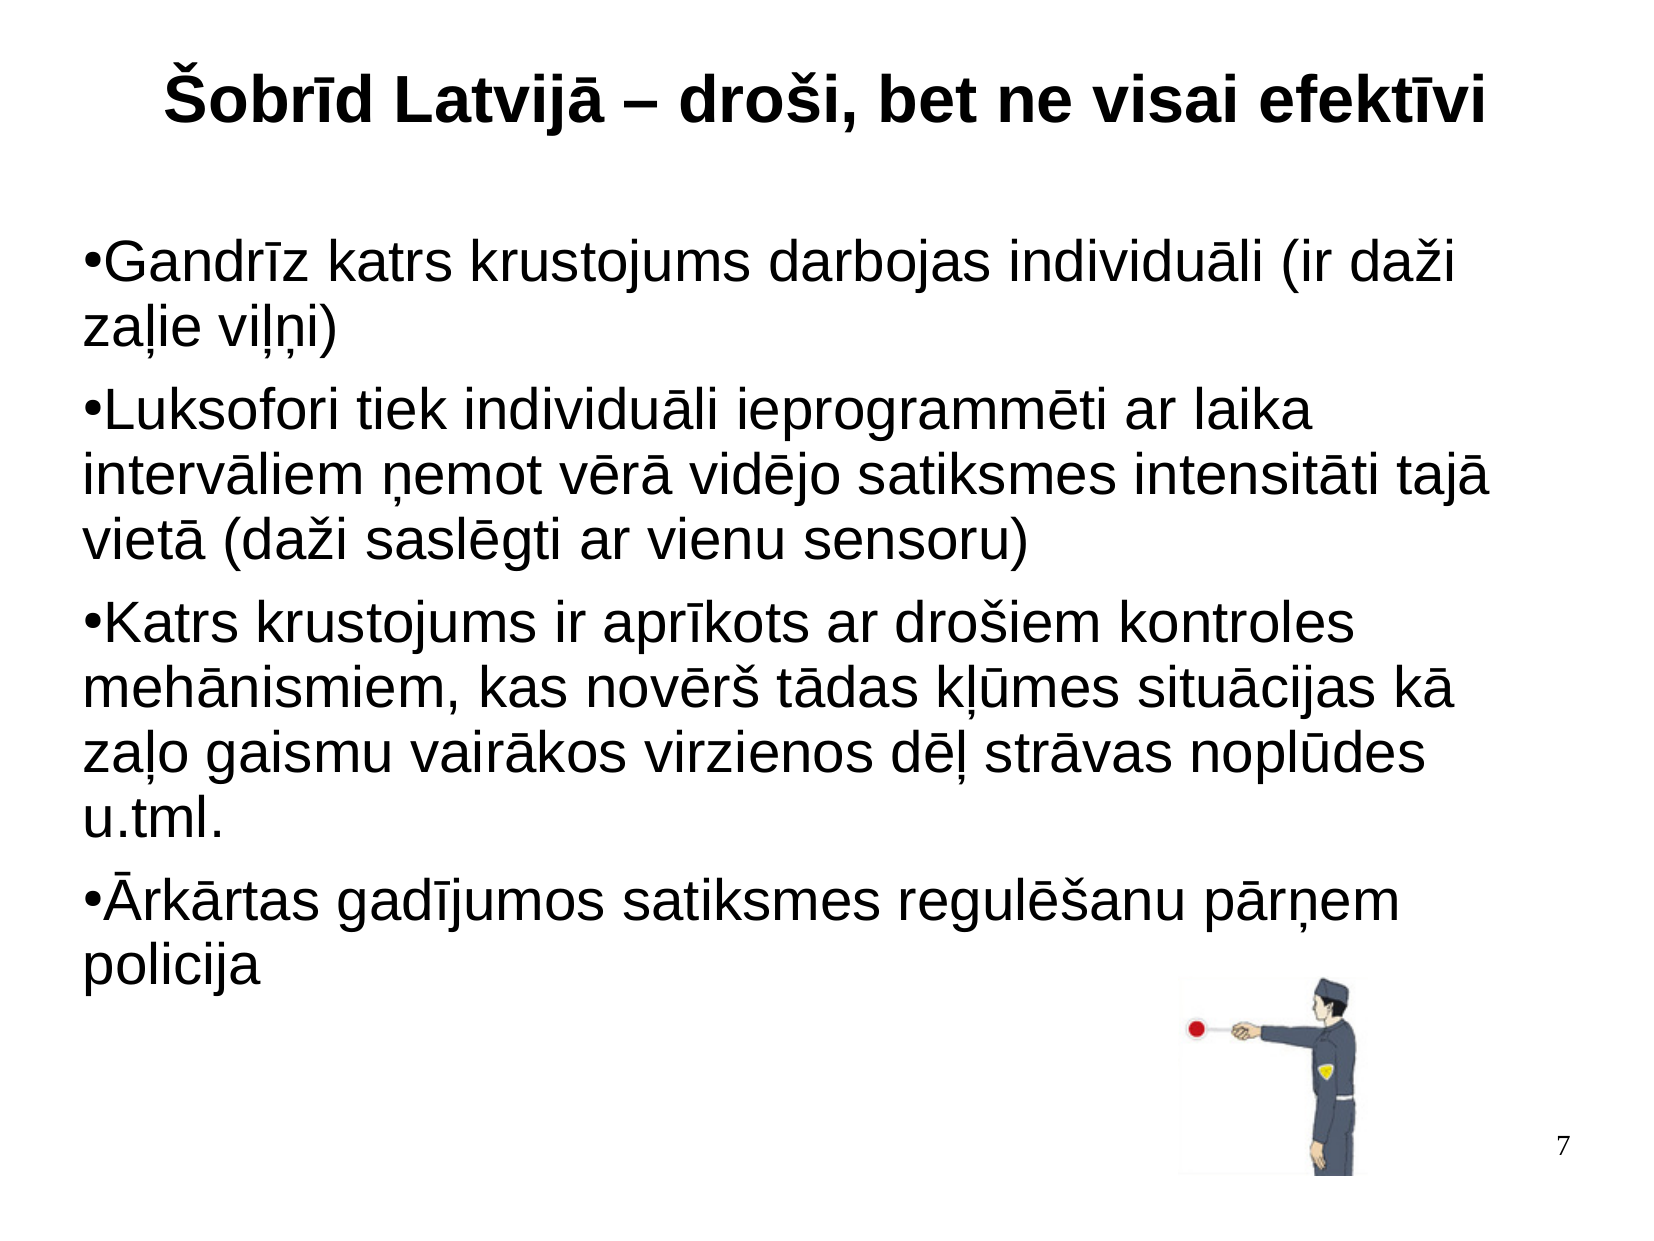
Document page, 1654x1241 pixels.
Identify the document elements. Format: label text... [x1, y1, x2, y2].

picture [1178, 976, 1368, 1176]
subtitle Šobrīd Latvijā – droši, bet ne visai efektīvi Gandrīz katrs krustojums darbojas individuāli (ir daži zaļie viļņi) Luksofori tiek individuāli ieprogrammēti ar laika intervāliem ņemot vērā vidējo satiksmes intensitāti tajā vietā (daži saslēgti ar vienu sensoru) Katrs krustojums ir aprīkots ar drošiem kontroles mehānismiem, kas novērš tādas kļūmes situācijas kā zaļo gaismu vairākos virzienos dēļ strāvas noplūdes u.tml. Ārkārtas gadījumos satiksmes regulēšanu pārņem policija [82, 49, 1571, 1010]
